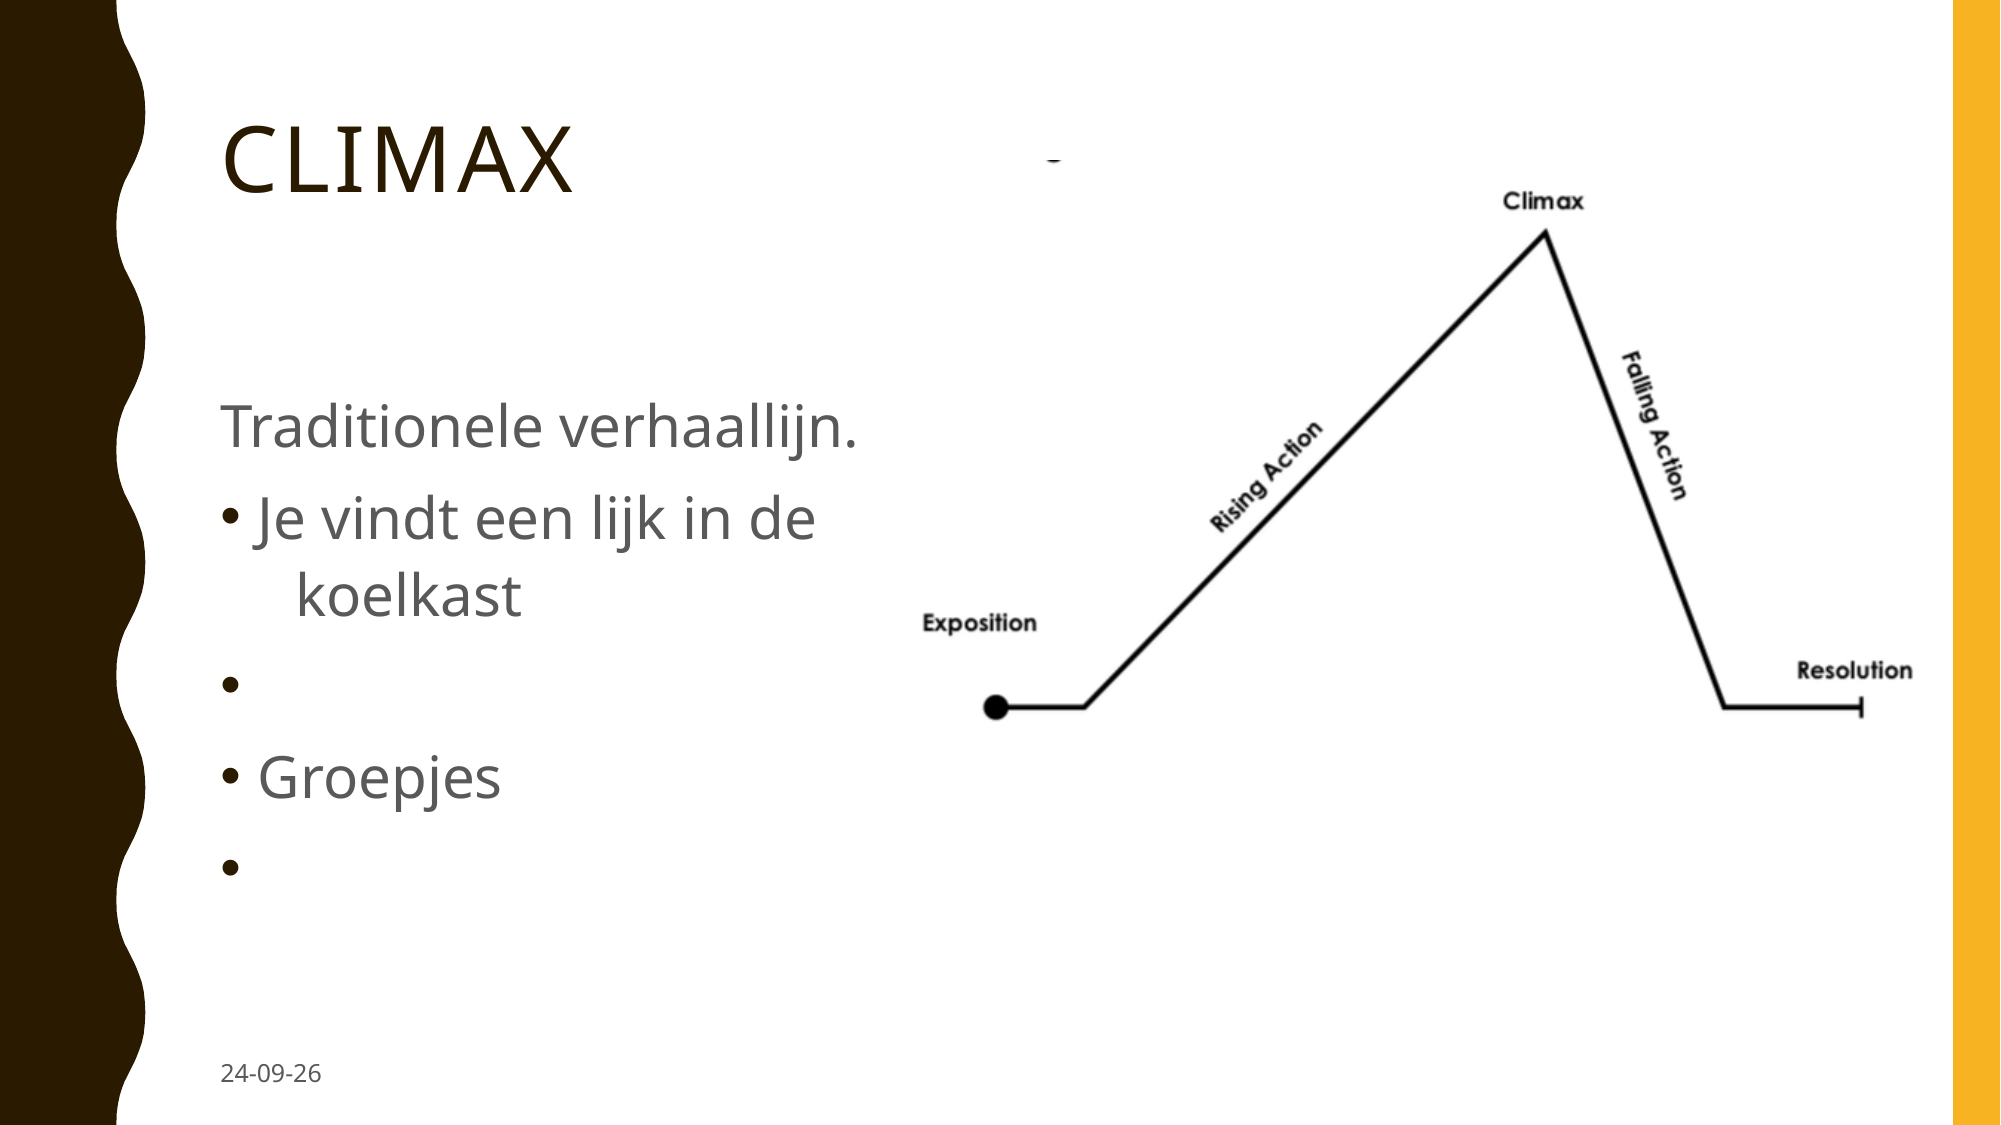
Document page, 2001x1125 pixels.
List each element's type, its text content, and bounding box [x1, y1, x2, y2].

title Climax [205, 105, 921, 323]
list Traditionele verhaallijn. Je vindt een lijk in de koelkast Groepjes [205, 375, 922, 965]
picture [917, 160, 1922, 818]
text_box 15-3-2021 [205, 1045, 588, 1104]
